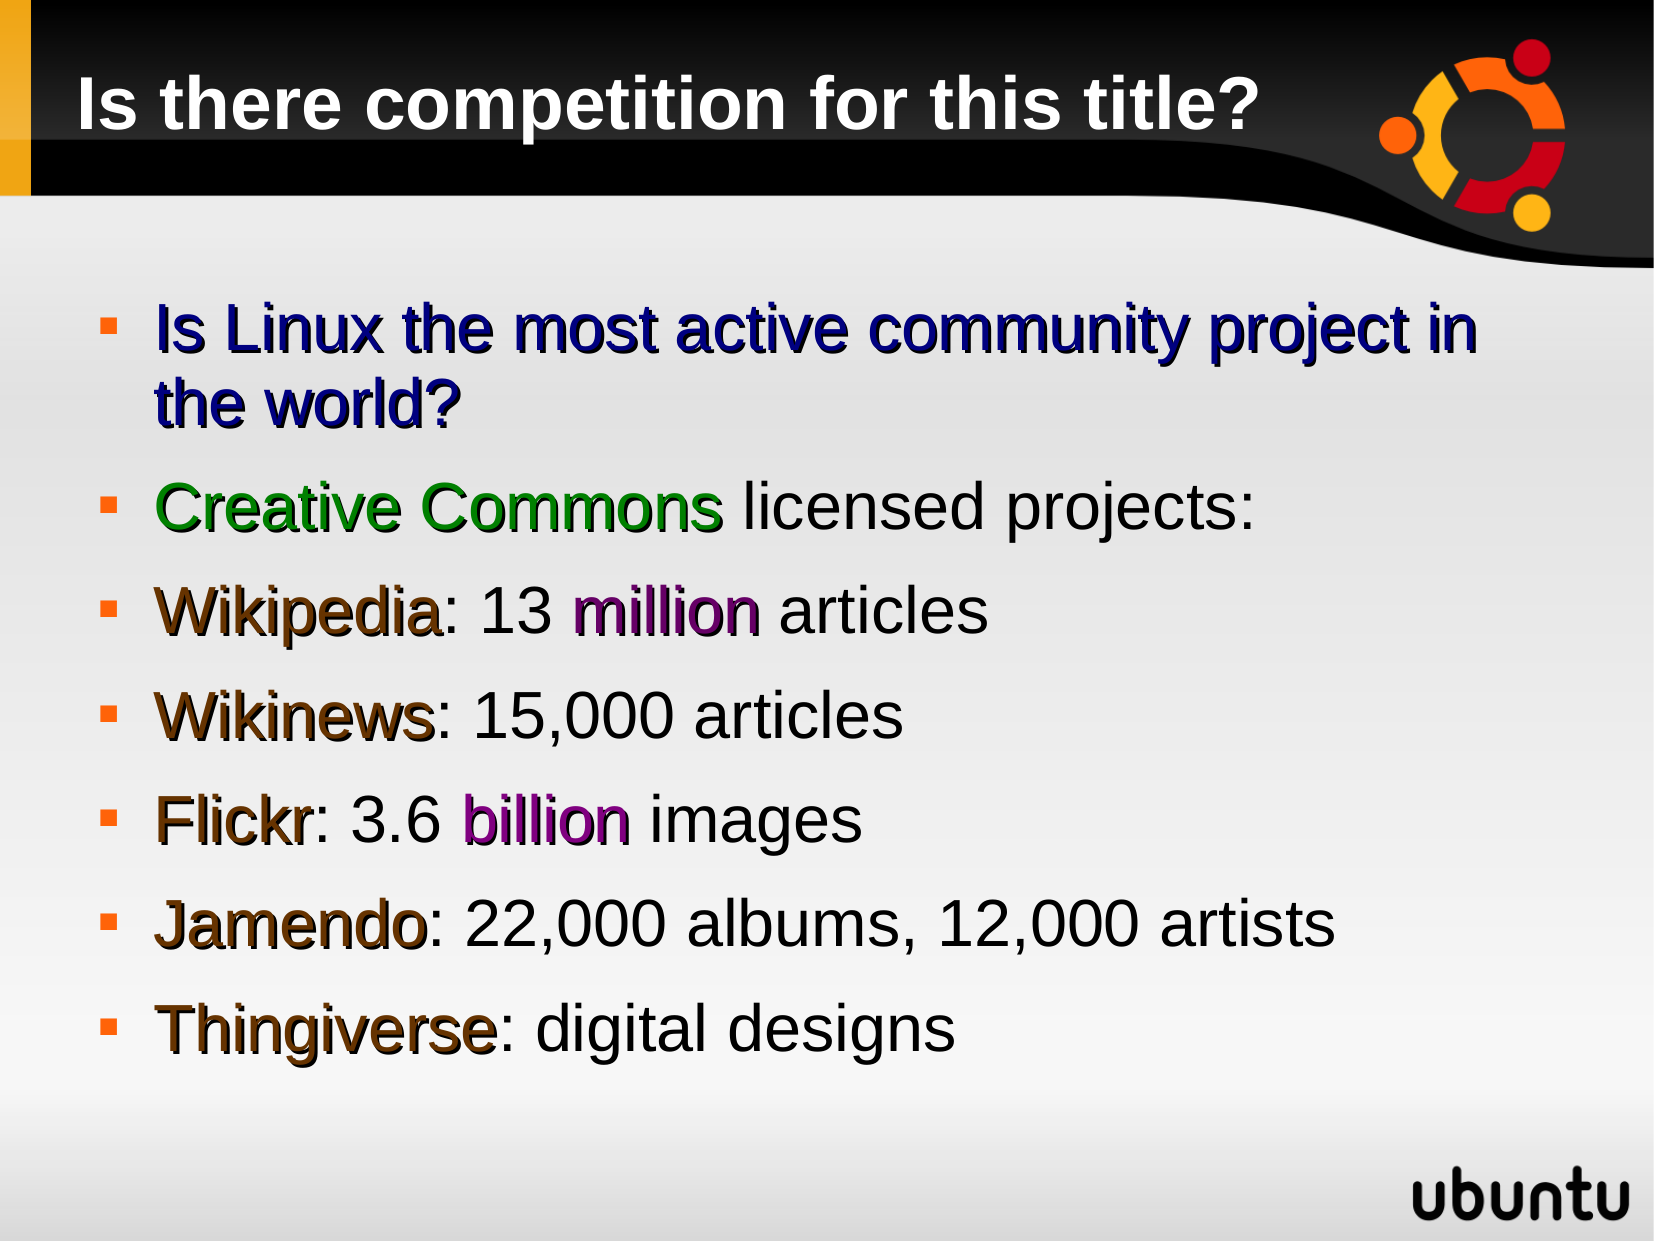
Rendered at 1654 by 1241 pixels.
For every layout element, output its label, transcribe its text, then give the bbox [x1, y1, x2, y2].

list Is Linux the most active community project in the world? Creative Commons licensed projects: Wikipedia: 13 million articles Wikinews: 15,000 articles Flickr: 3.6 billion images Jamendo: 22,000 albums, 12,000 artists Thingiverse: digital designs [82, 290, 1571, 1132]
picture [0, 0, 1654, 1241]
title Is there competition for this title? [76, 7, 1565, 200]
